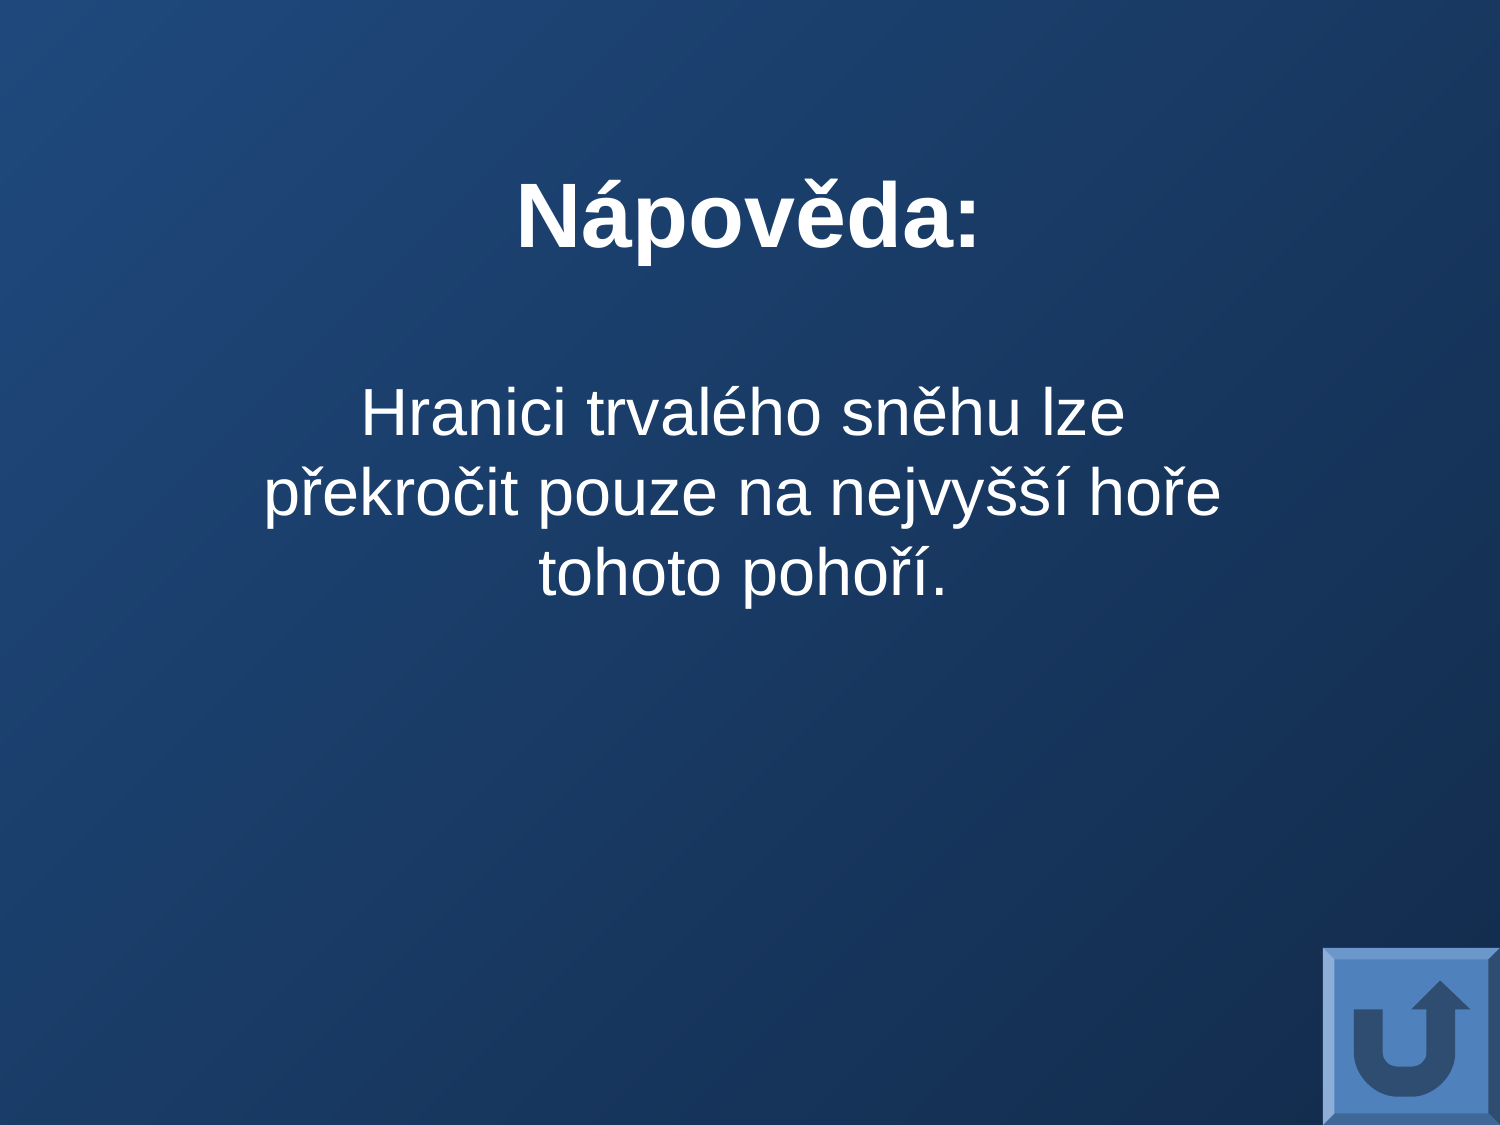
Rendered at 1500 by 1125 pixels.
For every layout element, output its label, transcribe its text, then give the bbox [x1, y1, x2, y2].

text_box [1324, 947, 1500, 1125]
text_box Hranici trvalého sněhu lze překročit pouze na nejvyšší hoře tohoto pohoří. [218, 361, 1269, 650]
title Nápověda: [112, 90, 1388, 332]
